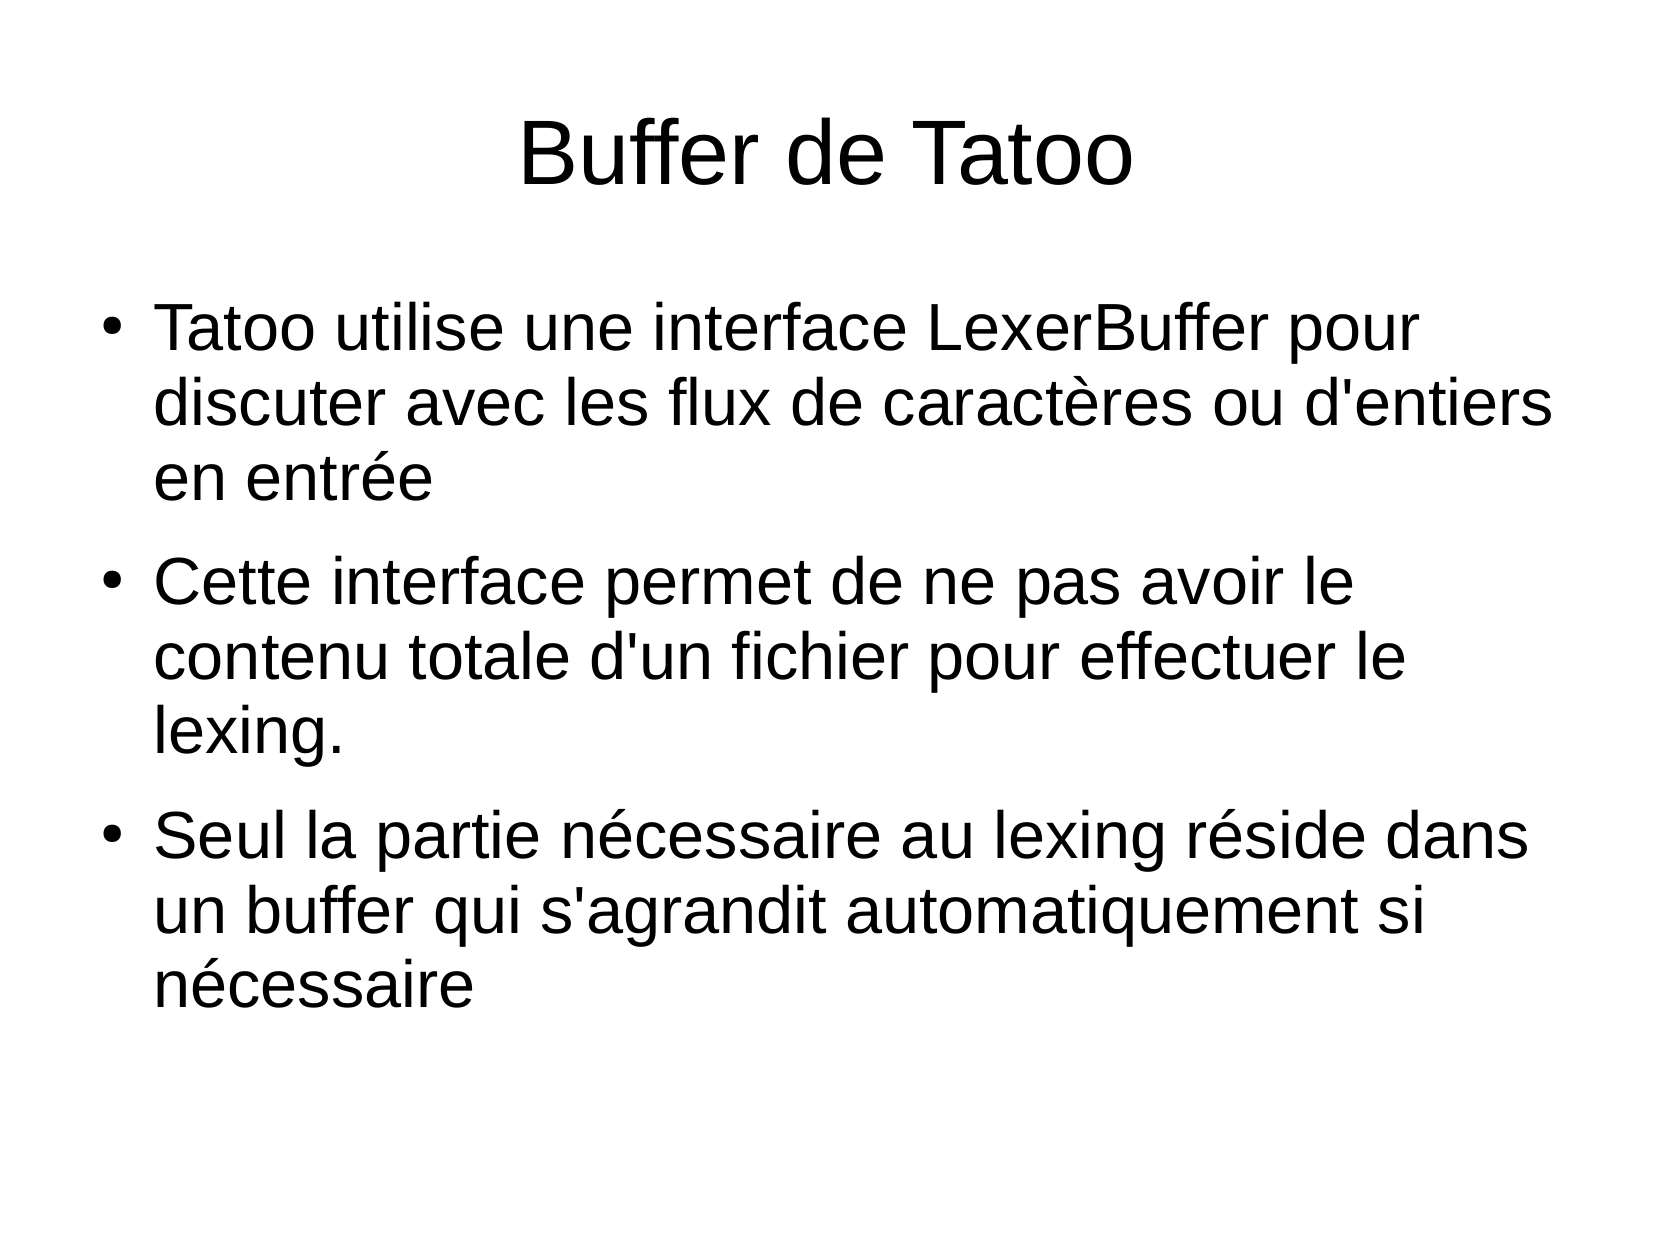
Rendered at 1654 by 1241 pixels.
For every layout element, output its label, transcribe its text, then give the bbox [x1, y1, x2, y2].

list Tatoo utilise une interface LexerBuffer pour discuter avec les flux de caractères ou d'entiers en entrée Cette interface permet de ne pas avoir le contenu totale d'un fichier pour effectuer le lexing. Seul la partie nécessaire au lexing réside dans un buffer qui s'agrandit automatiquement si nécessaire [82, 290, 1571, 1094]
title Buffer de Tatoo [82, 56, 1571, 250]
